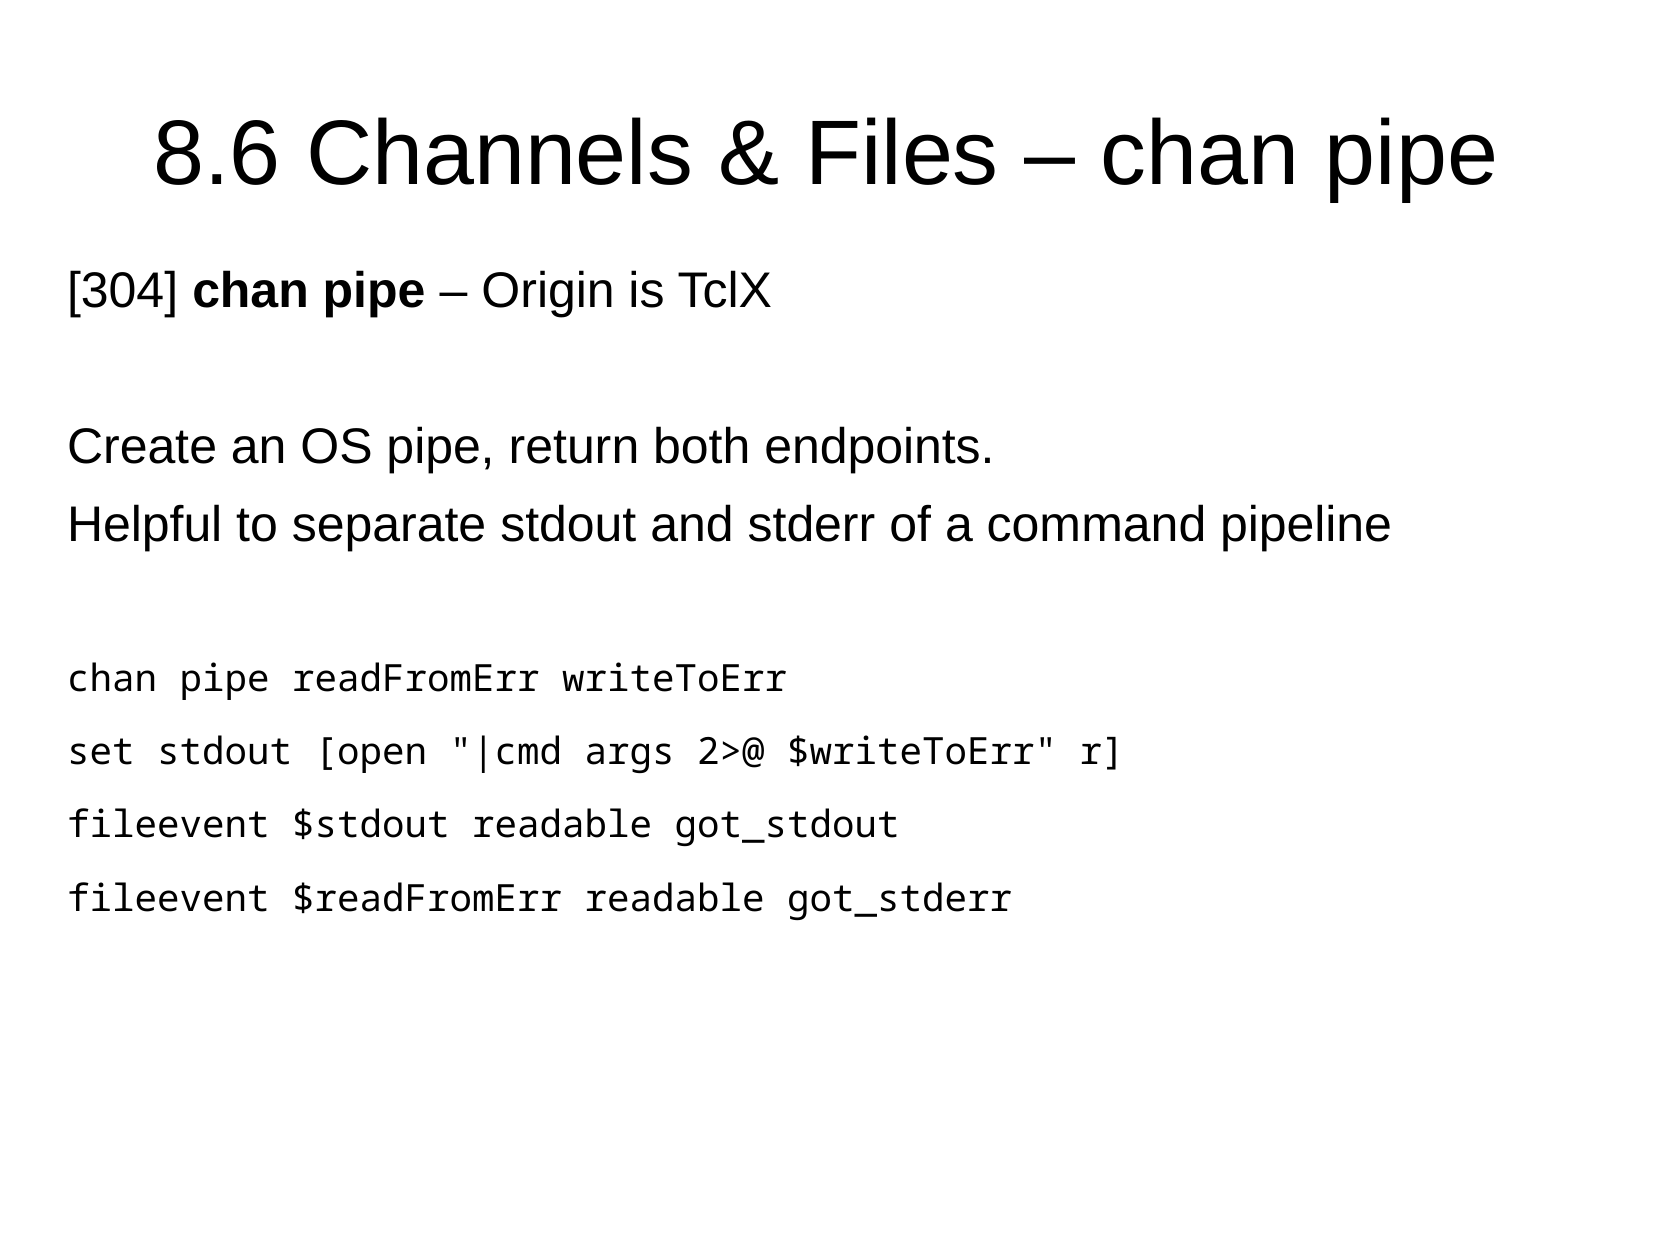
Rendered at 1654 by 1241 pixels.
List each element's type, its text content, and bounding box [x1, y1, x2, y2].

list [304] chan pipe – Origin is TclX Create an OS pipe, return both endpoints. Helpful to separate stdout and stderr of a command pipeline chan pipe readFromErr writeToErr set stdout [open "|cmd args 2>@ $writeToErr" r] fileevent $stdout readable got_stdout fileevent $readFromErr readable got_stderr [49, 262, 1538, 1173]
title 8.6 Channels & Files – chan pipe [82, 56, 1571, 250]
